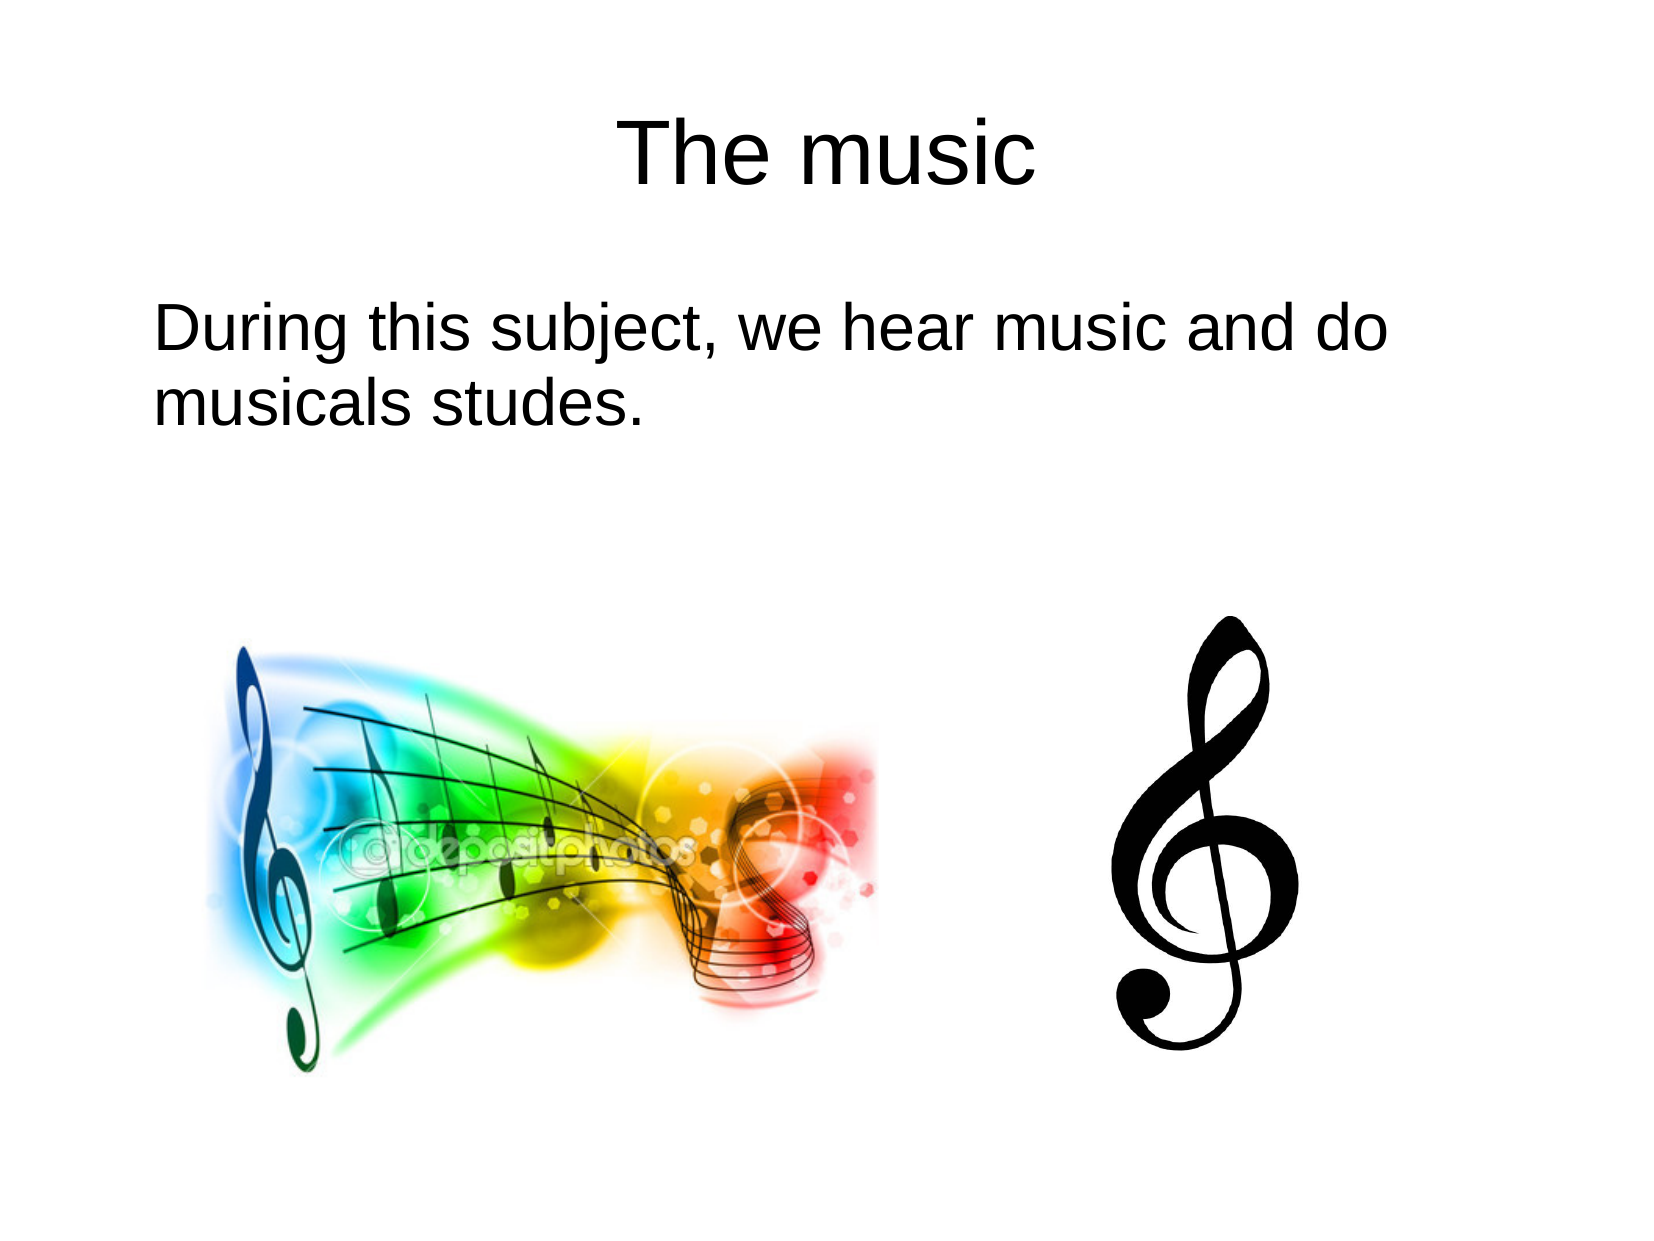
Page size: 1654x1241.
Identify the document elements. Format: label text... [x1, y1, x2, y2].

picture [177, 601, 879, 1099]
list During this subject, we hear music and do musicals studes. [82, 290, 1571, 1109]
picture [909, 555, 1501, 1111]
title The music [82, 49, 1571, 257]
